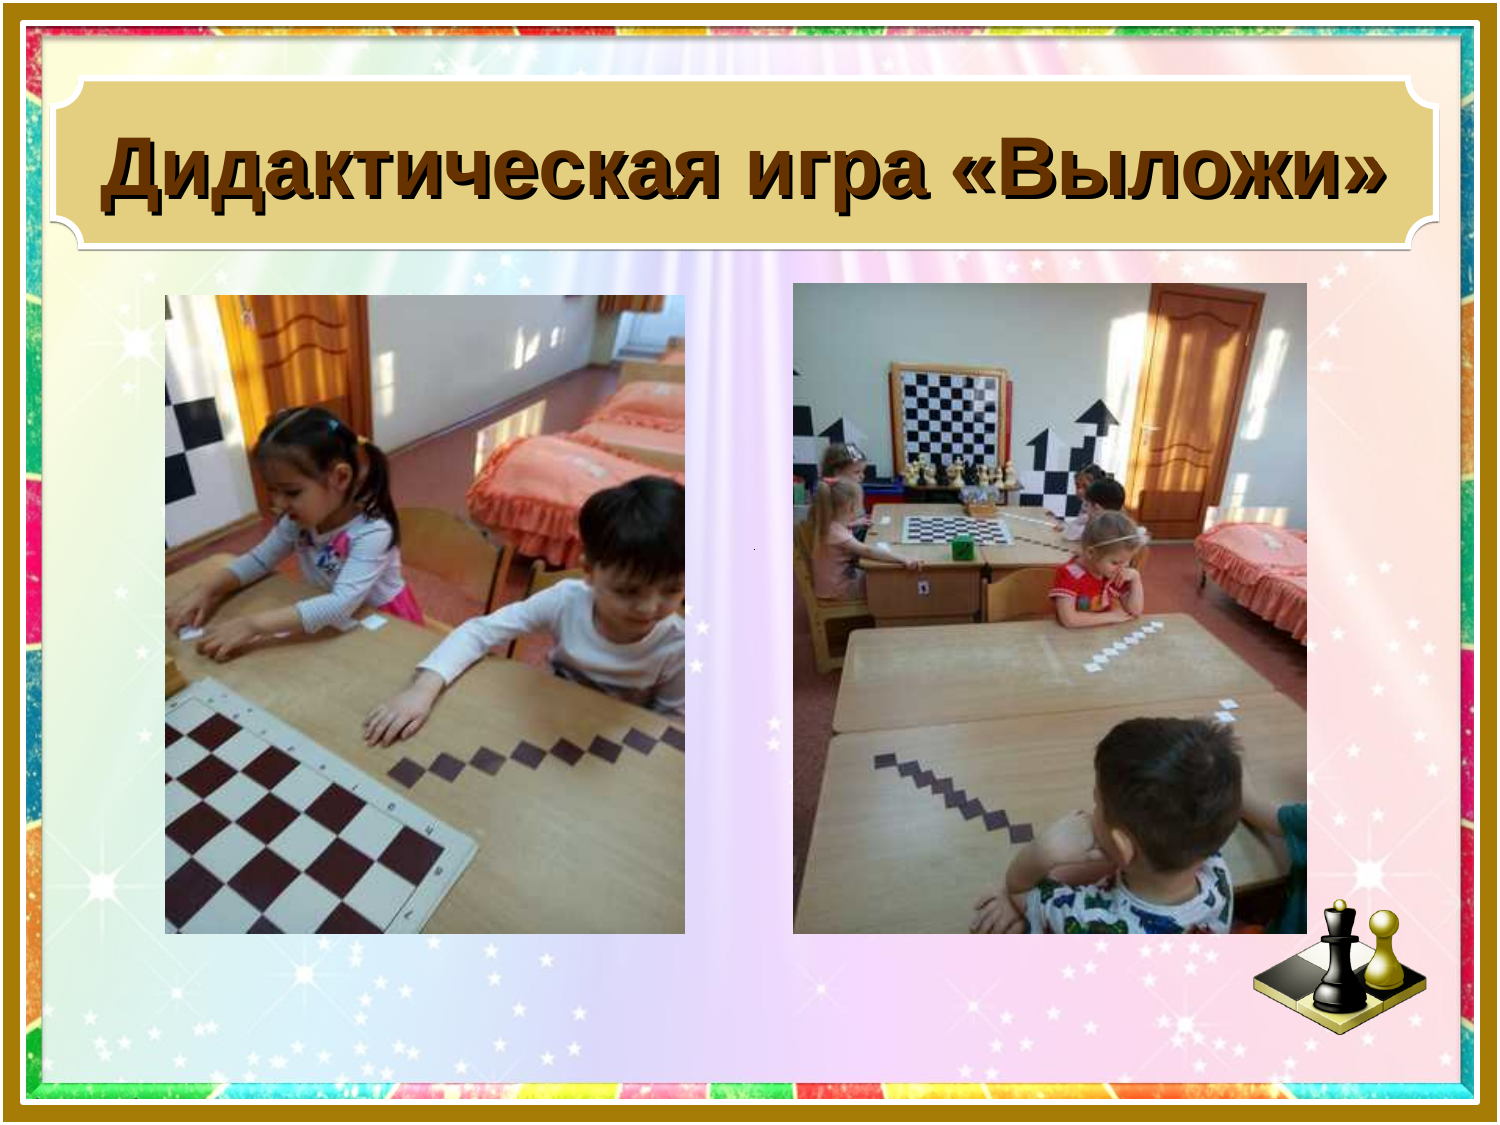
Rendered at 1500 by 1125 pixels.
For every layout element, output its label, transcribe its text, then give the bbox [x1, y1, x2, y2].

text_box Дидактическая игра «Выложи» [53, 78, 1436, 247]
text_box [0, 0, 1500, 1125]
picture [23, 23, 1477, 1102]
